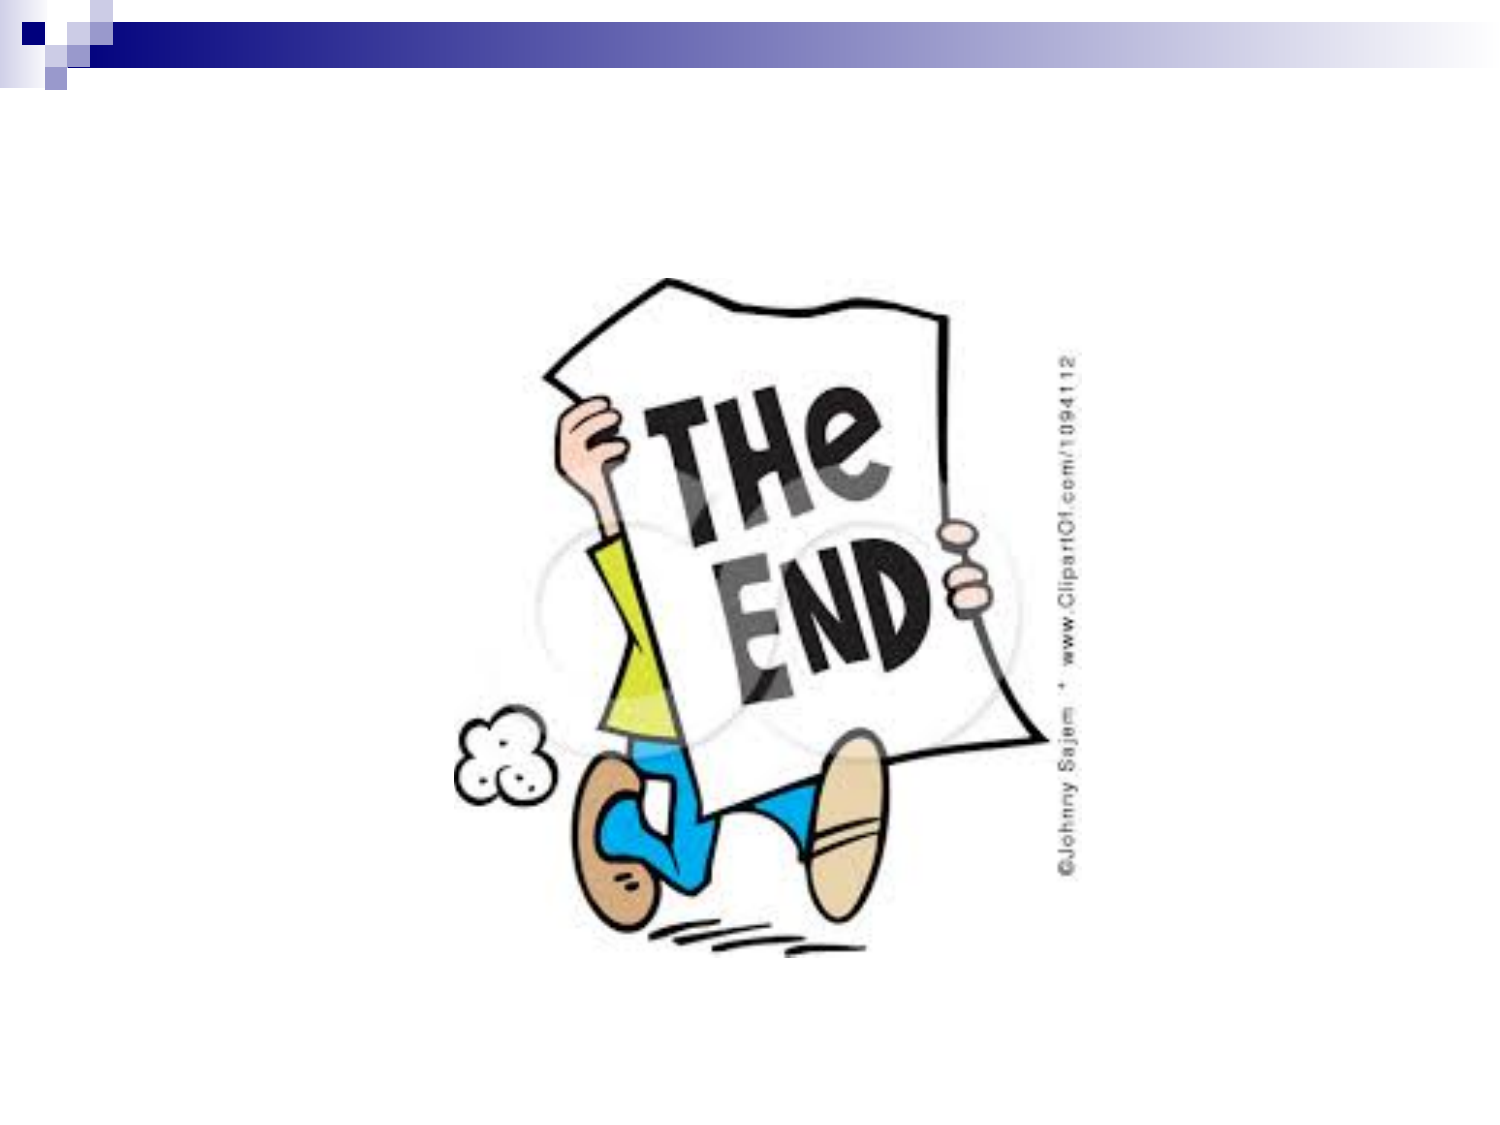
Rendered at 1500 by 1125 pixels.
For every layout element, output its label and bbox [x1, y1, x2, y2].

picture [454, 278, 1082, 958]
